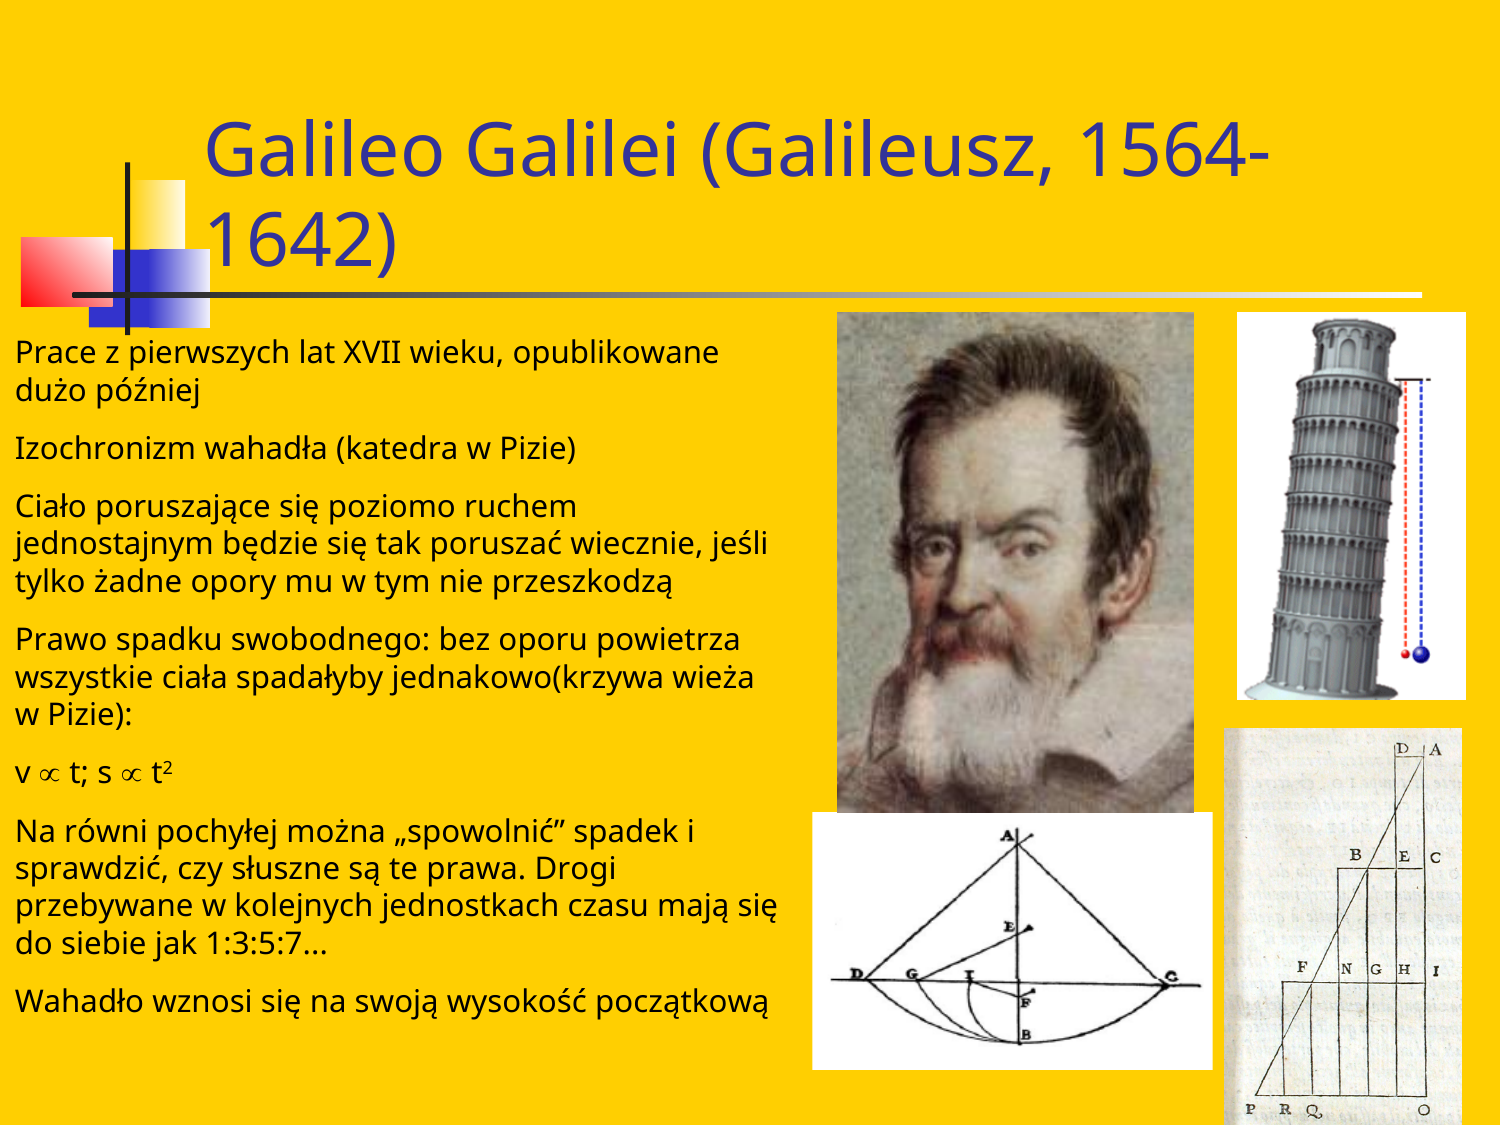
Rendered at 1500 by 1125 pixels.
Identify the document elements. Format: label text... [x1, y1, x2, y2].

picture [1237, 312, 1466, 700]
text_box Prace z pierwszych lat XVII wieku, opublikowane dużo później Izochronizm wahadła (katedra w Pizie) Ciało poruszające się poziomo ruchem jednostajnym będzie się tak poruszać wiecznie, jeśli tylko żadne opory mu w tym nie przeszkodzą Prawo spadku swobodnego: bez oporu powietrza wszystkie ciała spadałyby jednakowo(krzywa wieża w Pizie): v  t; s  t2 Na równi pochyłej można „spowolnić” spadek i sprawdzić, czy słuszne są te prawa. Drogi przebywane w kolejnych jednostkach czasu mają się do siebie jak 1:3:5:7... Wahadło wznosi się na swoją wysokość początkową [0, 324, 801, 1027]
title Galileo Galilei (Galileusz, 1564-1642) [188, 93, 1468, 289]
picture [1224, 728, 1462, 1125]
picture [812, 312, 1213, 1070]
